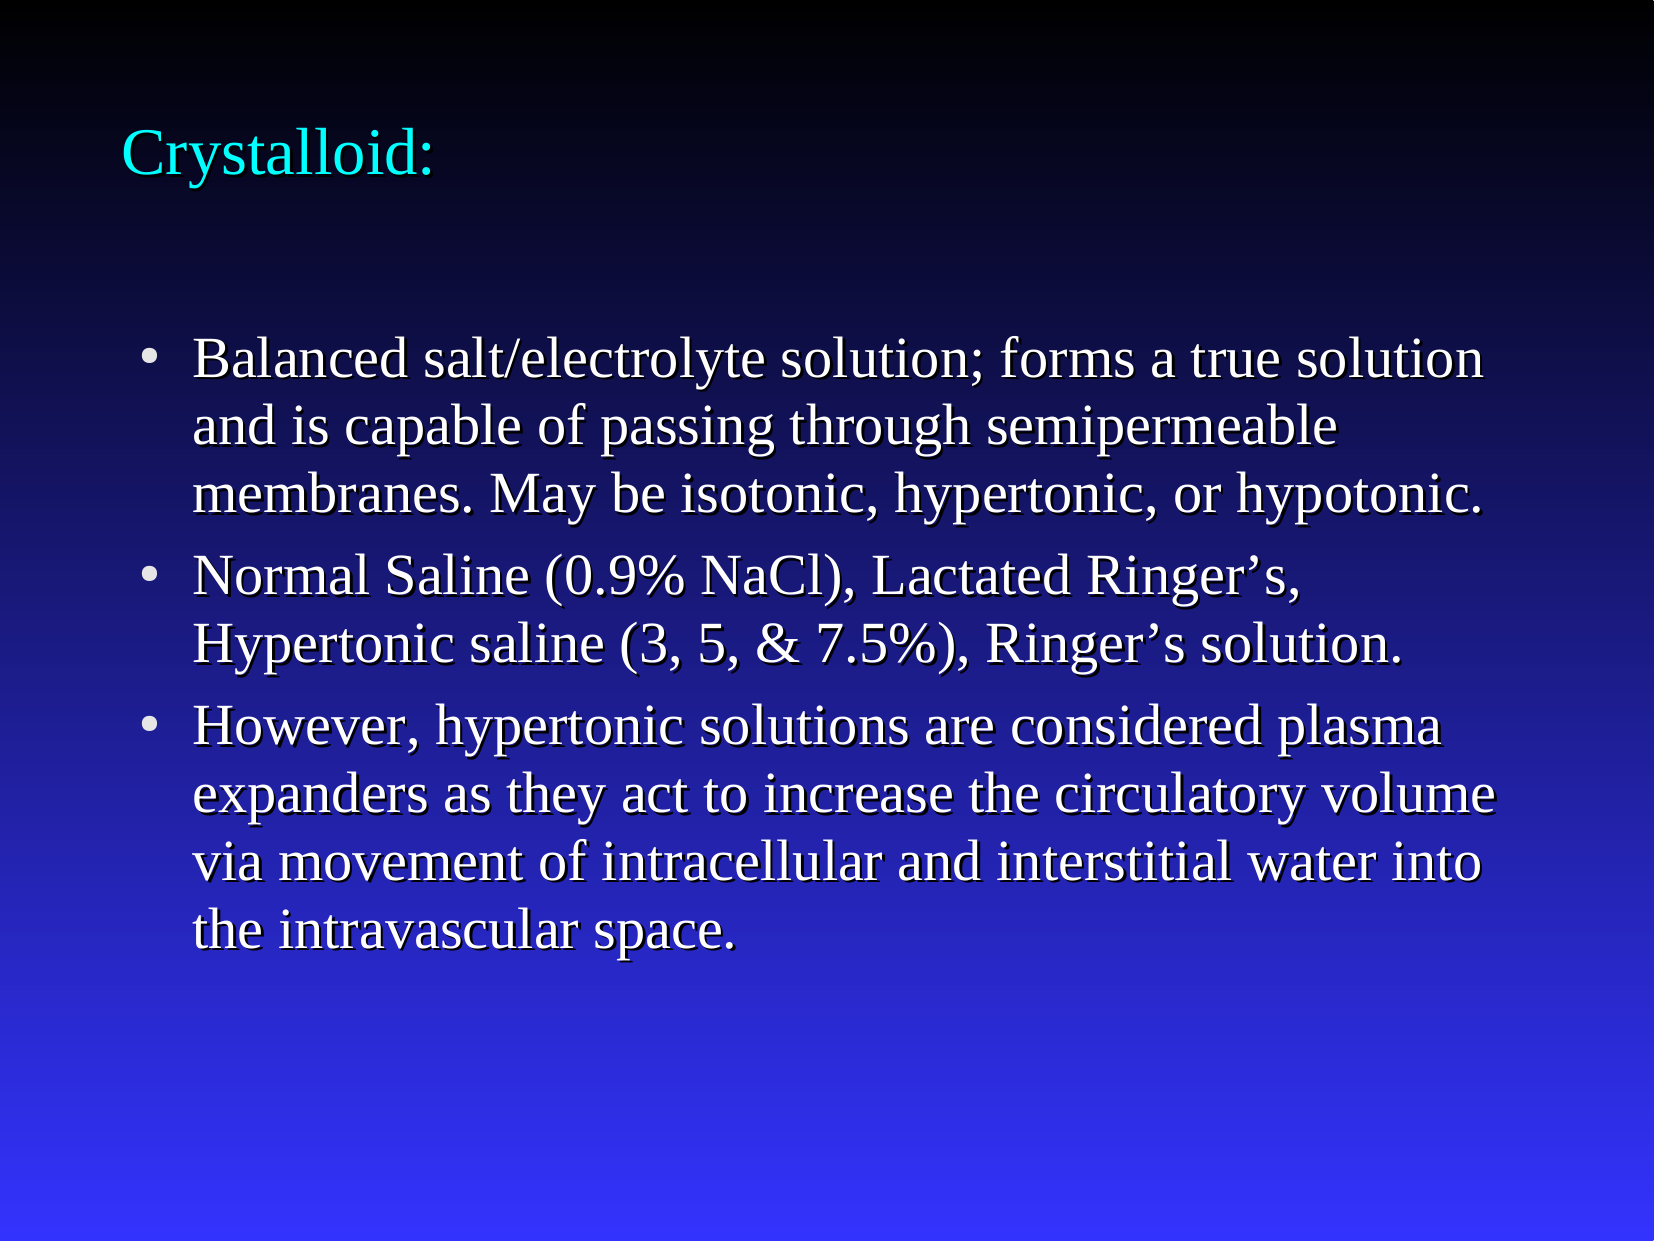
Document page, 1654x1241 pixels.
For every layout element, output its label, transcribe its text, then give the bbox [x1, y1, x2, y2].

title Crystalloid: [121, 46, 1534, 254]
list Balanced salt/electrolyte solution; forms a true solution and is capable of passing through semipermeable membranes. May be isotonic, hypertonic, or hypotonic. Normal Saline (0.9% NaCl), Lactated Ringer’s, Hypertonic saline (3, 5, & 7.5%), Ringer’s solution. However, hypertonic solutions are considered plasma expanders as they act to increase the circulatory volume via movement of intracellular and interstitial water into the intravascular space. [121, 322, 1561, 1132]
